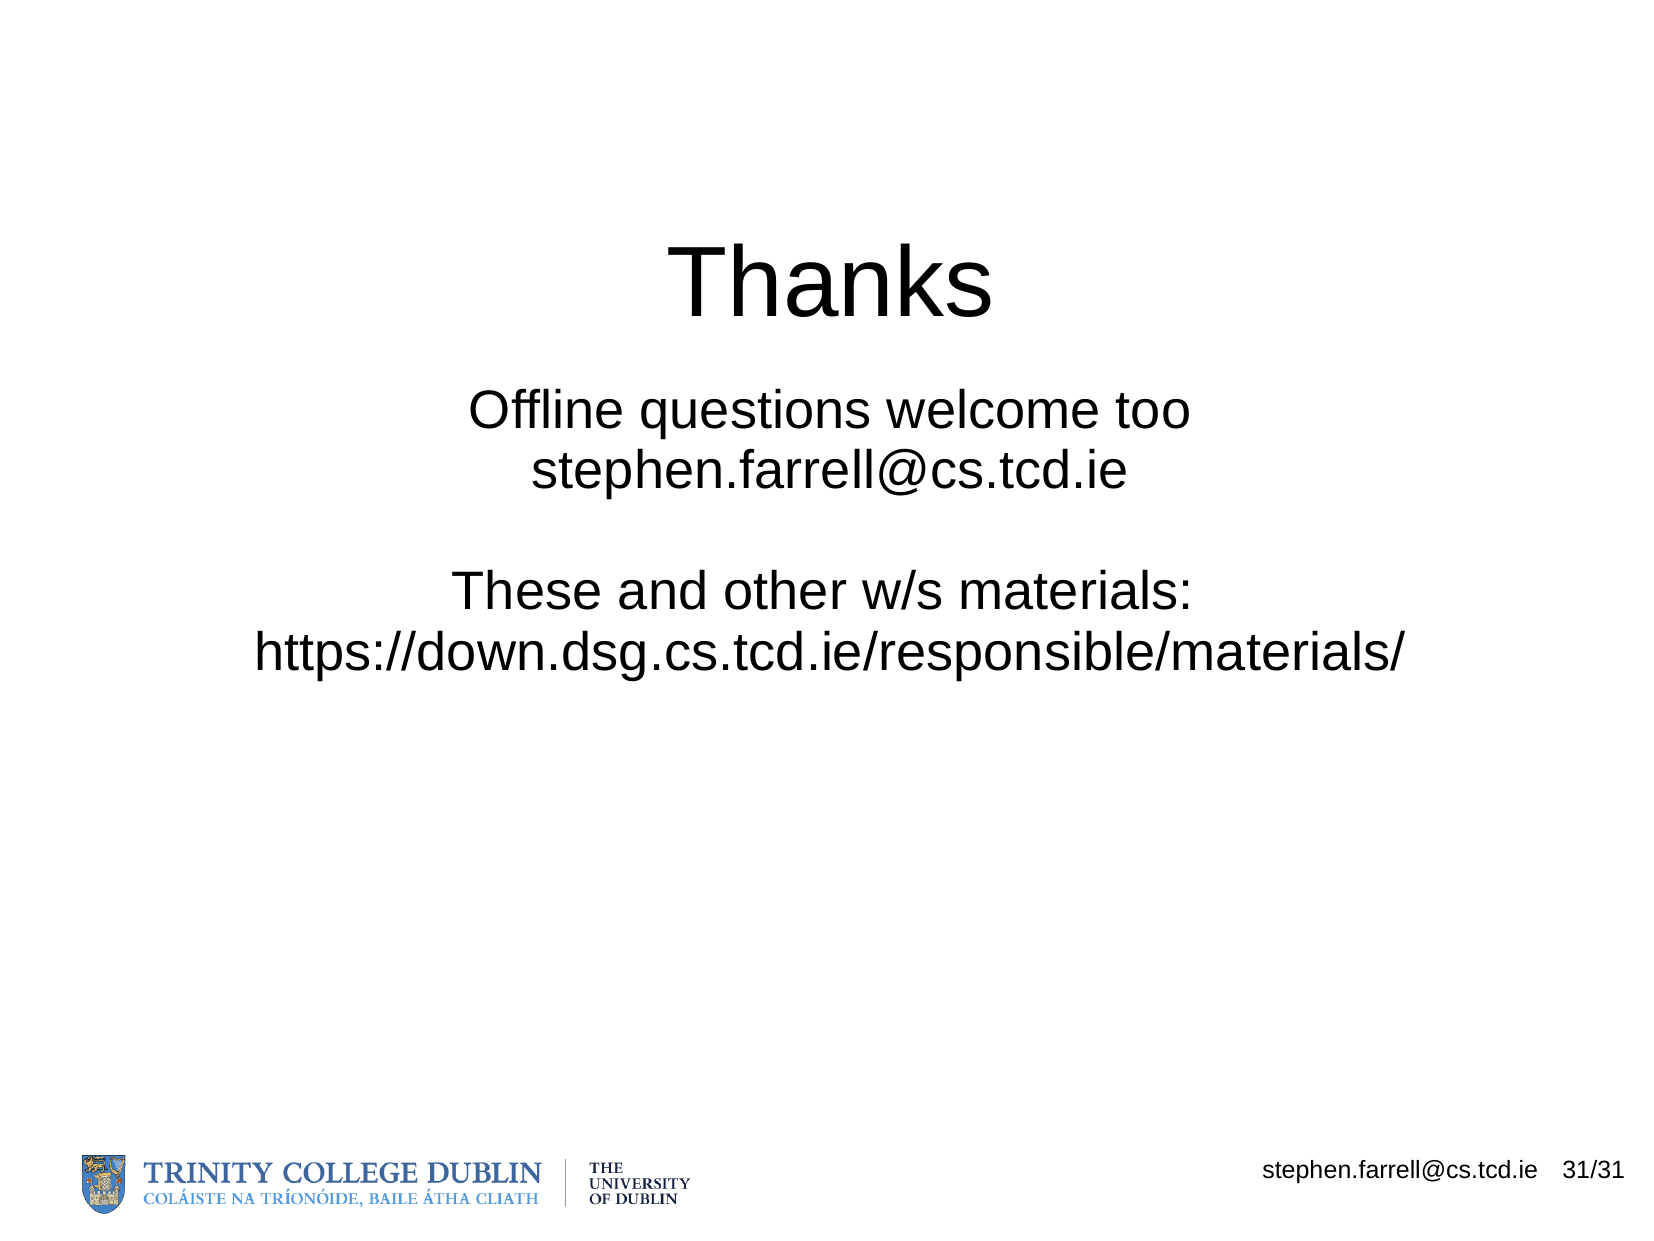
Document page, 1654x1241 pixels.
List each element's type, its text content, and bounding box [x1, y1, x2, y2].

text_box Thanks Offline questions welcome too stephen.farrell@cs.tcd.ie These and other w/s materials: https://down.dsg.cs.tcd.ie/responsible/materials/ [234, 218, 1427, 950]
picture [82, 1155, 694, 1214]
